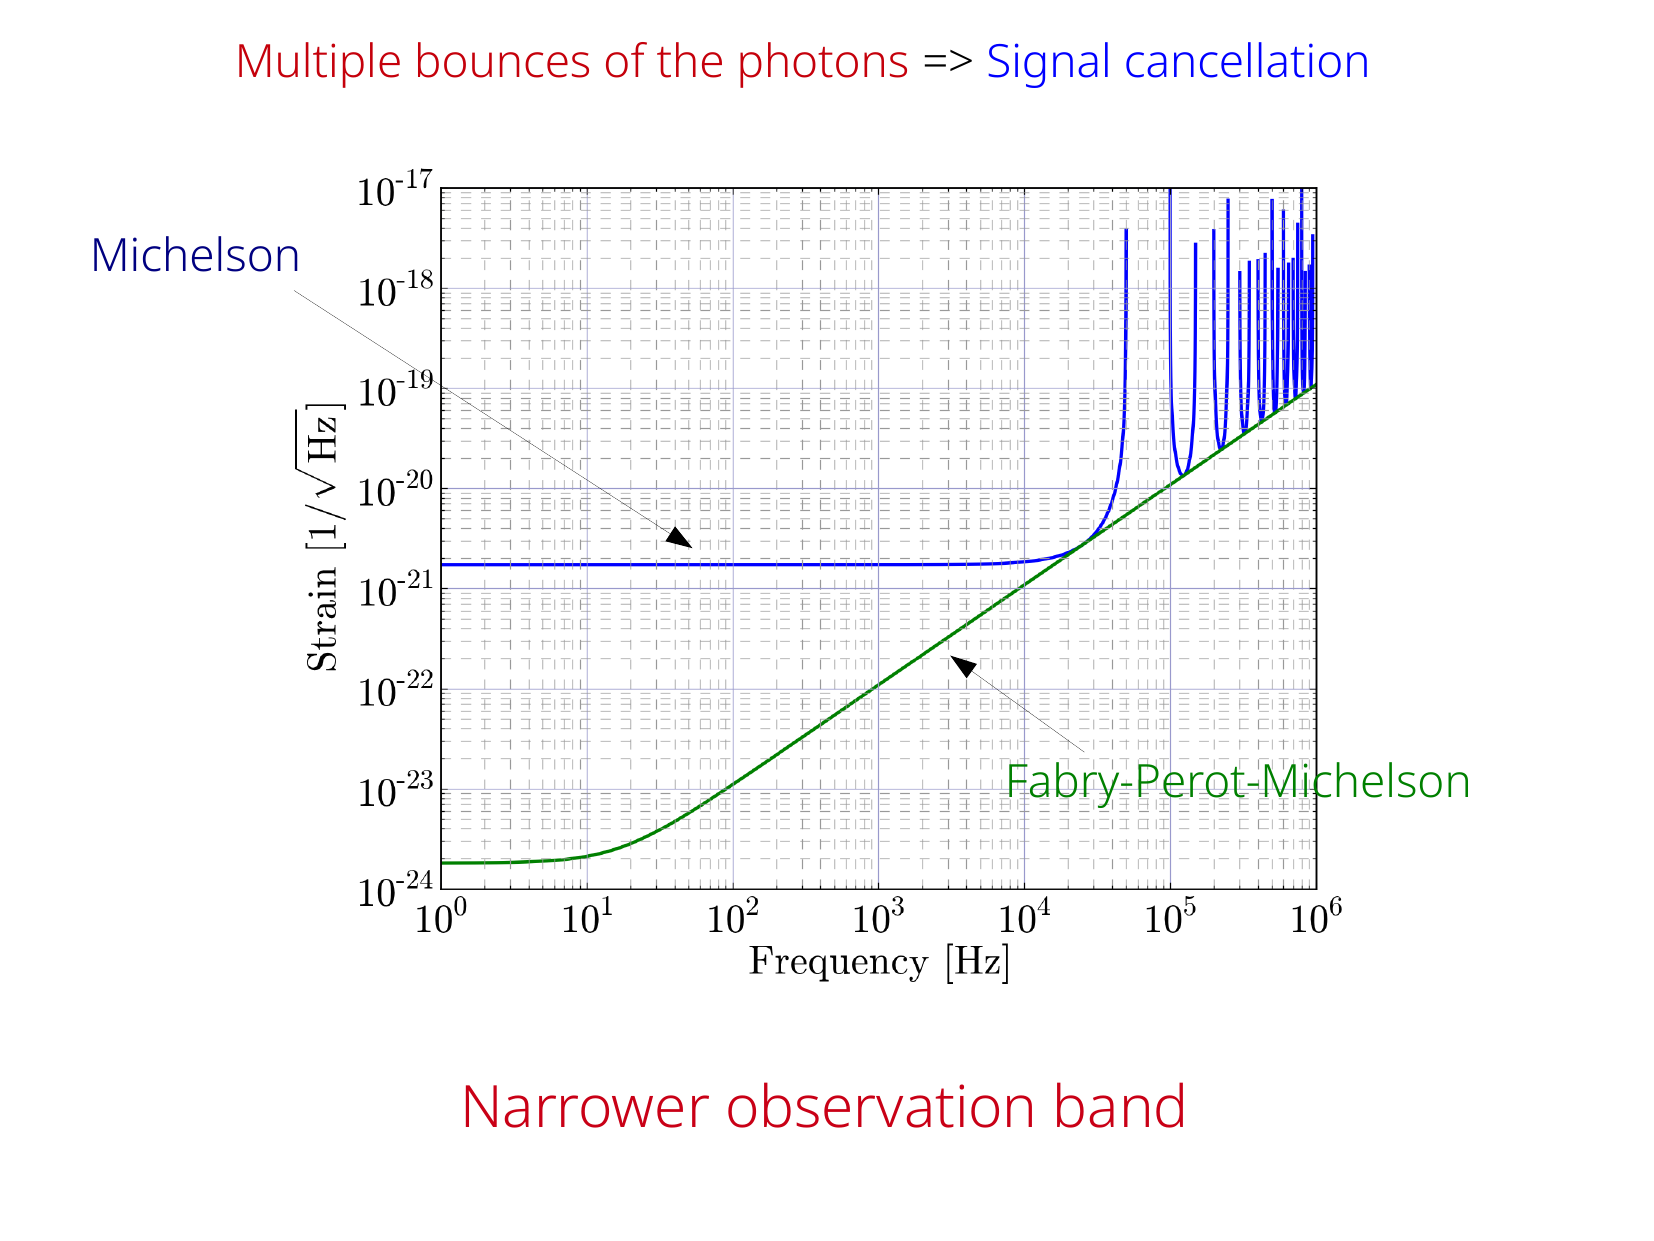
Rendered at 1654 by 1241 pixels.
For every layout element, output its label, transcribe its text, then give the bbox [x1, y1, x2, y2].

picture [276, 157, 1353, 996]
text_box Michelson [75, 215, 334, 299]
text_box Narrower observation band [445, 1057, 1273, 1160]
text_box Multiple bounces of the photons => Signal cancellation [219, 21, 1498, 106]
text_box Fabry-Perot-Michelson [990, 741, 1536, 826]
